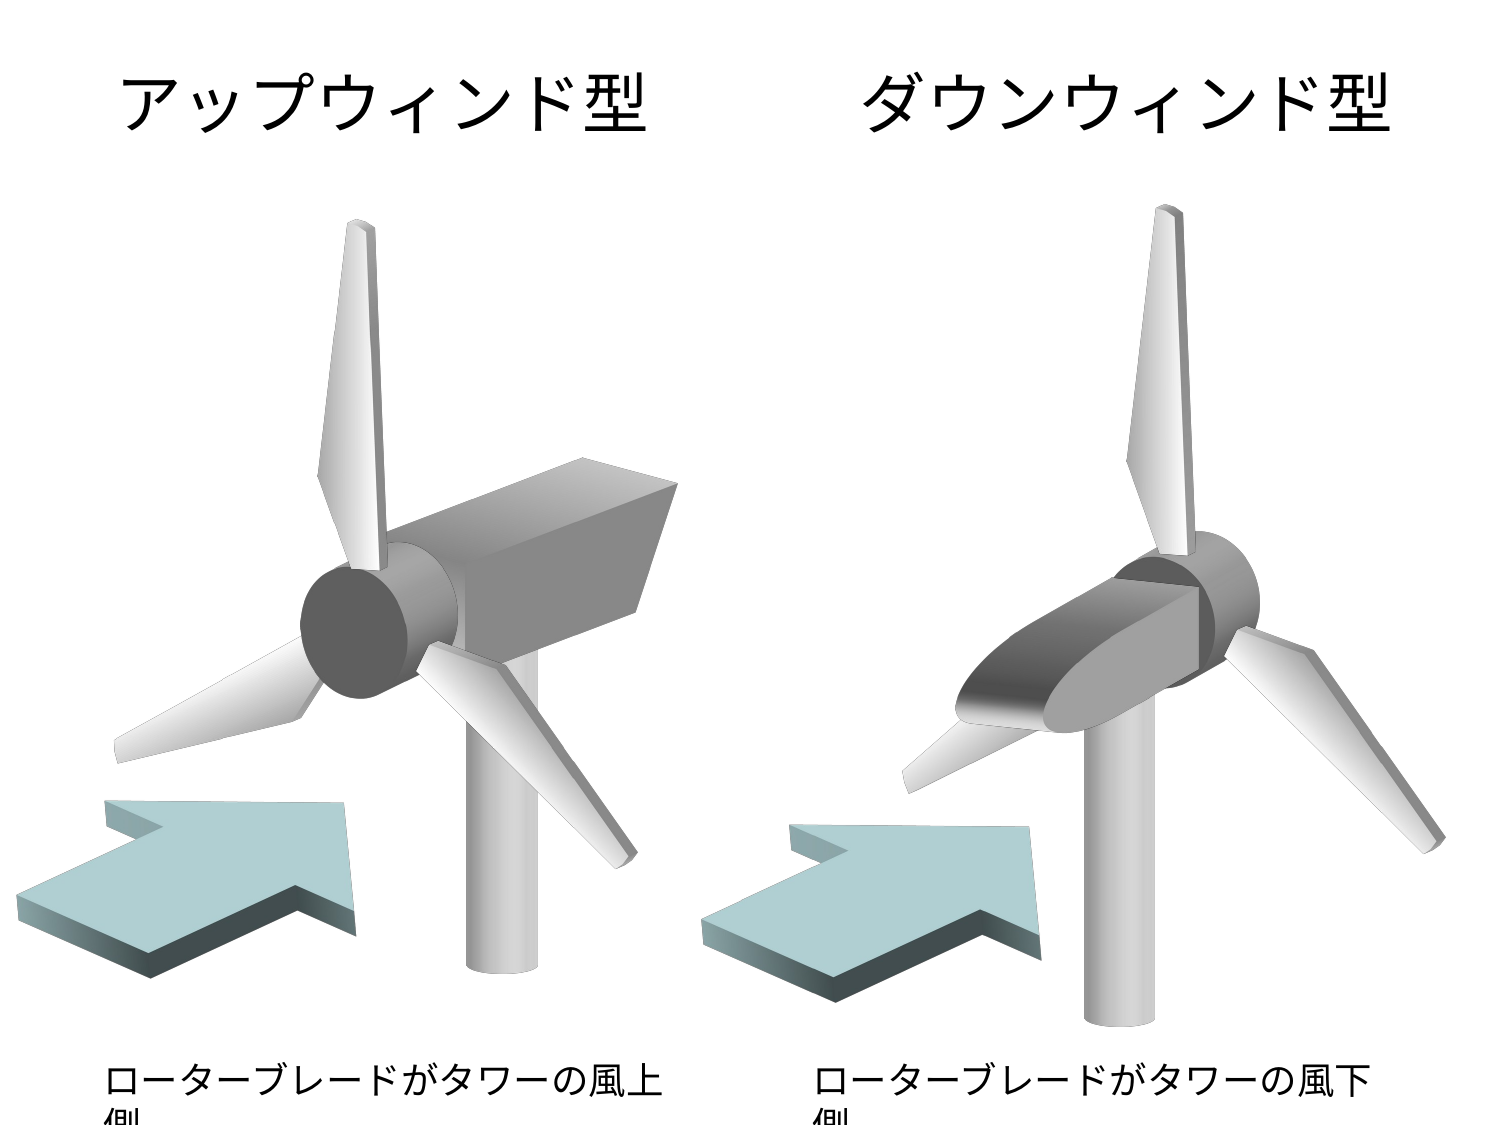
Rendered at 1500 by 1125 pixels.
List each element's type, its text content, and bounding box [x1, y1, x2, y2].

text_box [1128, 209, 1187, 555]
text_box [19, 802, 353, 952]
text_box [1044, 558, 1215, 732]
text_box [417, 646, 627, 868]
text_box アップウィンド型 [100, 55, 664, 150]
text_box [704, 825, 1038, 977]
text_box ローターブレードがタワーの風上側 [88, 1049, 679, 1110]
text_box [1225, 631, 1435, 853]
text_box [903, 720, 1035, 792]
text_box ダウンウィンド型 [845, 55, 1409, 150]
text_box ローターブレードがタワーの風下側 [797, 1049, 1388, 1110]
text_box [115, 224, 407, 762]
text_box [466, 485, 676, 663]
